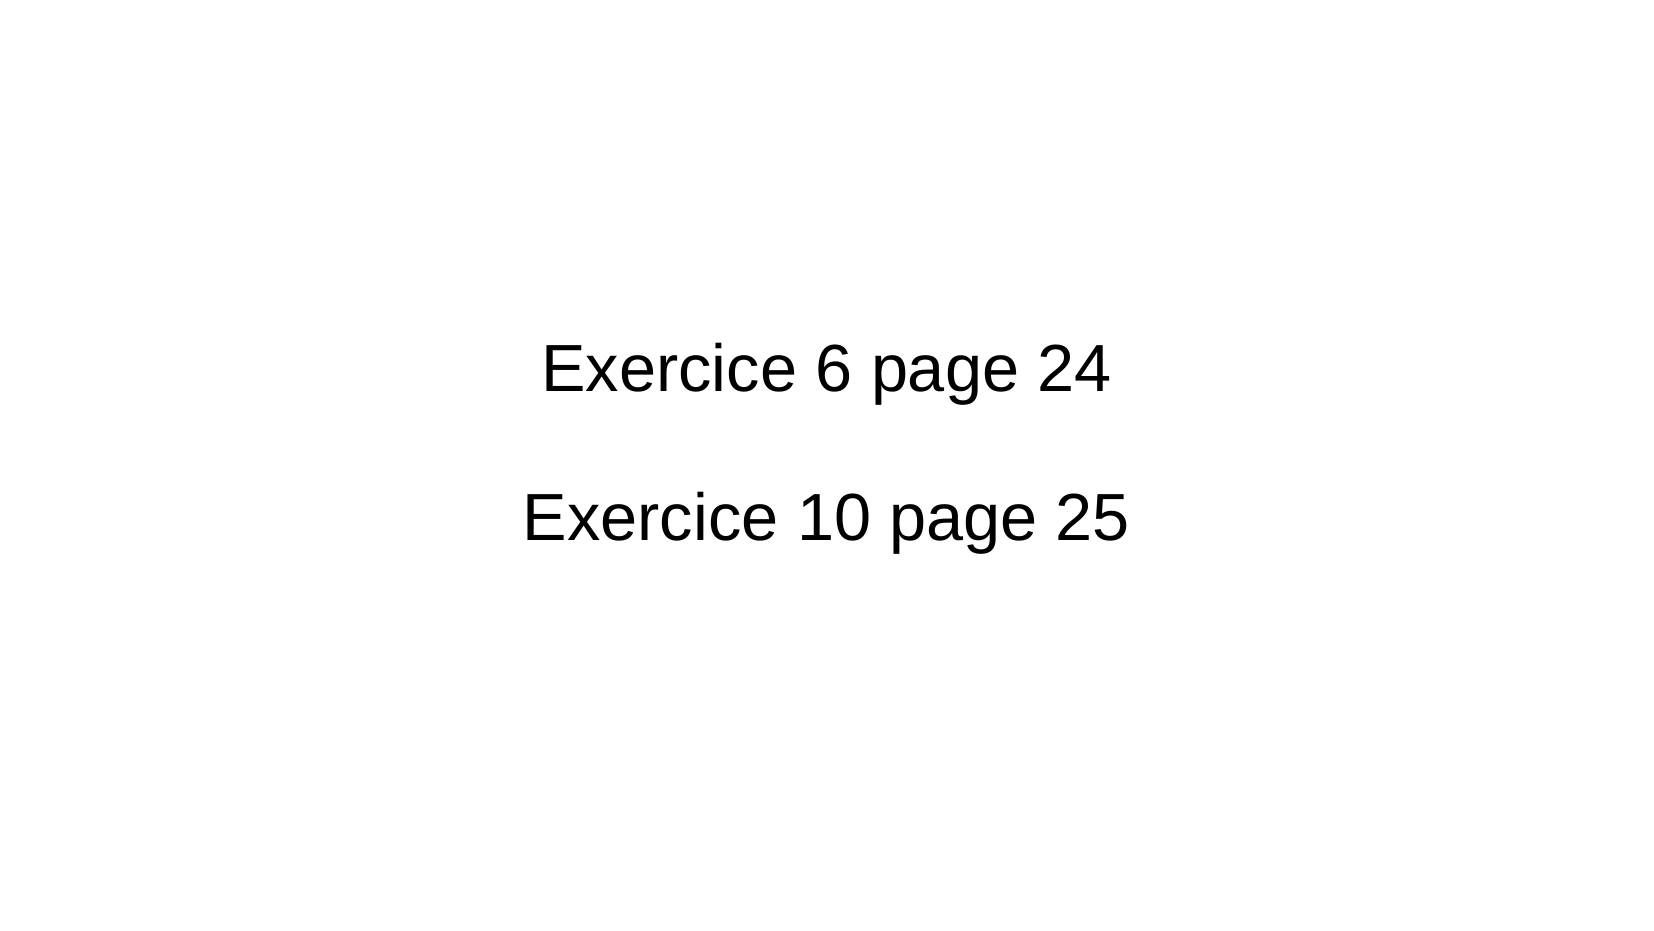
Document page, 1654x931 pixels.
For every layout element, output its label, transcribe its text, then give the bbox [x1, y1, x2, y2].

subtitle Exercice 6 page 24 Exercice 10 page 25 [82, 29, 1571, 857]
